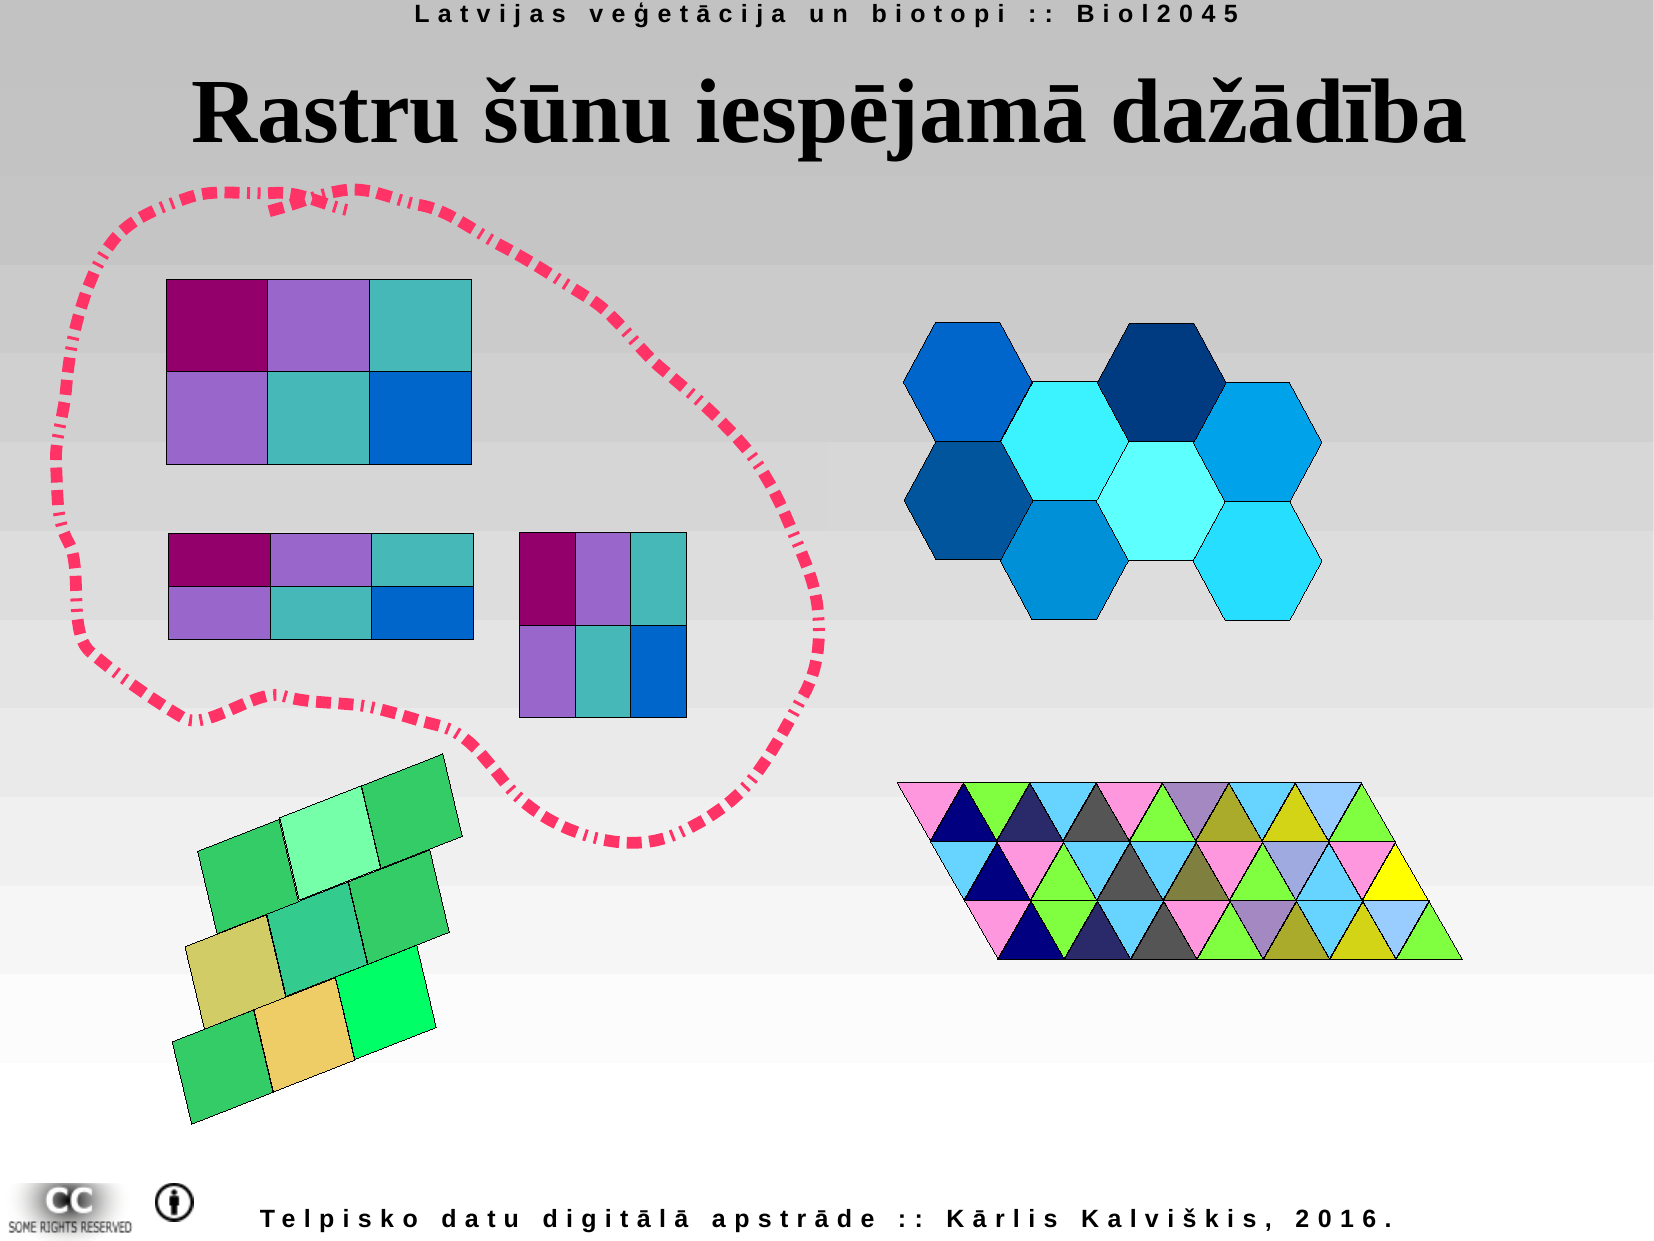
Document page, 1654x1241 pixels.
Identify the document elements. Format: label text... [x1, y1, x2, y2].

title Rastru šūnu iespējamā dažādība [34, 61, 1626, 296]
text_box [519, 532, 687, 718]
text_box [897, 782, 1463, 960]
text_box [172, 753, 463, 1125]
picture [0, 0, 1654, 1241]
text_box [166, 279, 472, 465]
text_box [903, 322, 1322, 621]
text_box [168, 533, 474, 640]
